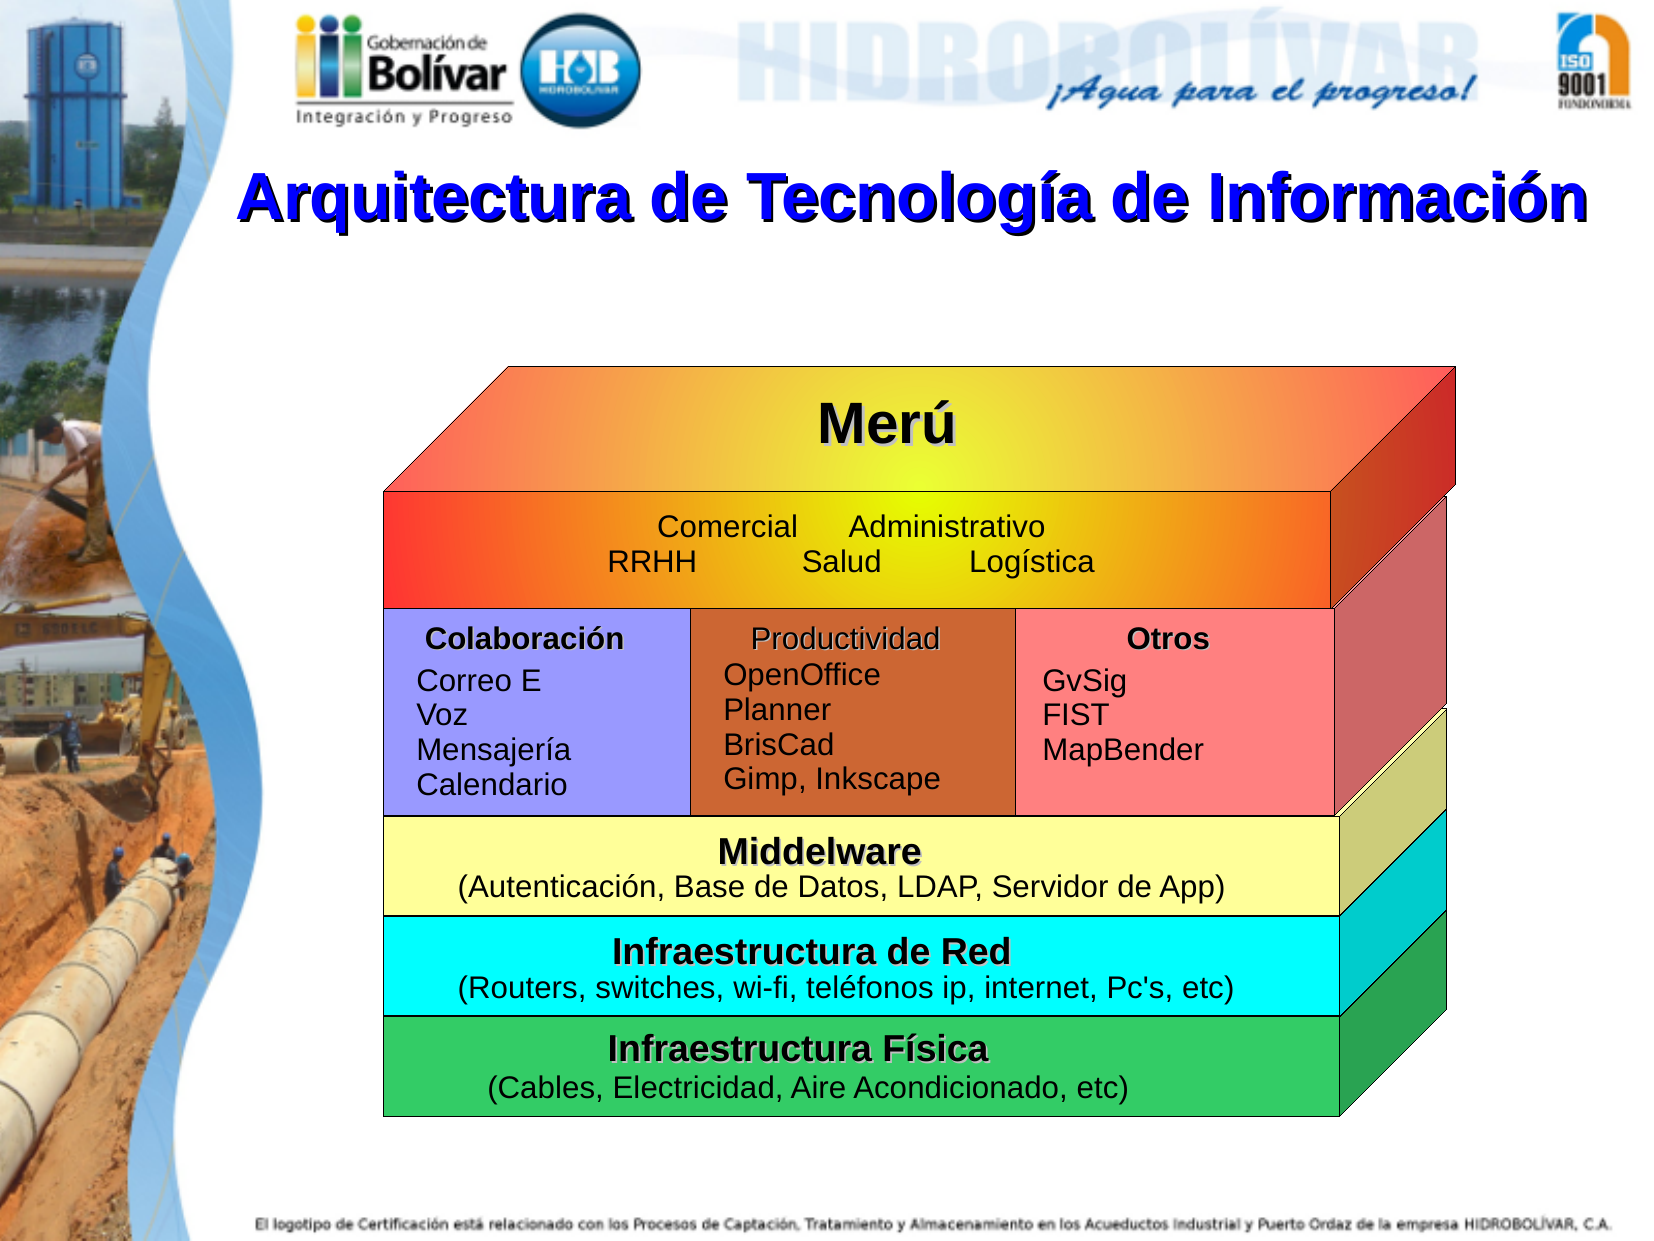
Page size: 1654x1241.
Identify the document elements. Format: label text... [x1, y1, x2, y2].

text_box Colaboración [406, 613, 643, 655]
text_box [383, 366, 1456, 816]
text_box (Routers, switches, wi-fi, teléfonos ip, internet, Pc's, etc) [442, 962, 1264, 1013]
text_box Productividad [689, 613, 1002, 664]
text_box Infraestructura de Red [597, 923, 1056, 962]
text_box Otros [1017, 613, 1320, 664]
text_box OpenOffice Planner BrisCad Gimp, Inkscape [708, 664, 1001, 810]
text_box Infraestructura Física [592, 1020, 1052, 1062]
text_box Correo E Voz Mensajería Calendario [401, 655, 668, 810]
text_box (Autenticación, Base de Datos, LDAP, Servidor de App) [442, 862, 1264, 912]
text_box Merú [531, 383, 1243, 464]
text_box Middelware [590, 823, 1049, 862]
text_box [383, 708, 1447, 1117]
text_box (Cables, Electricidad, Aire Acondicionado, etc) [472, 1062, 1152, 1113]
picture [0, 0, 1654, 1241]
title Arquitectura de Tecnología de Información [230, 134, 1595, 259]
text_box Comercial Administrativo RRHH Salud Logística [496, 501, 1208, 587]
text_box GvSig FIST MapBender [1027, 655, 1329, 804]
